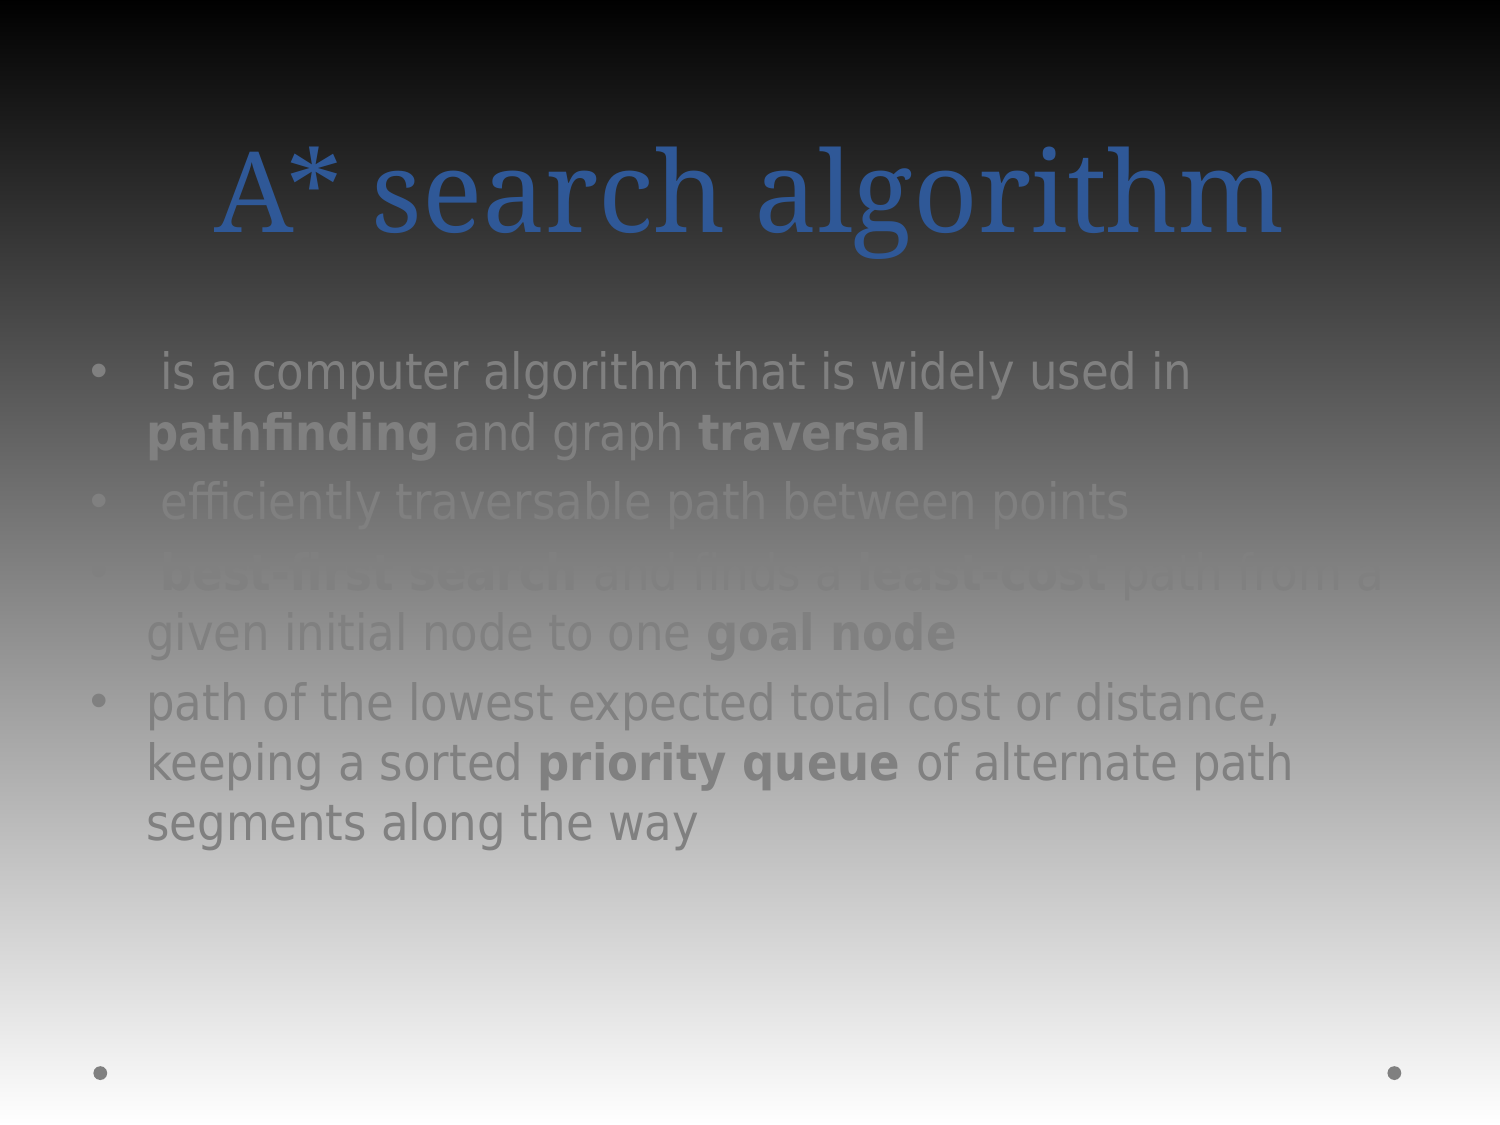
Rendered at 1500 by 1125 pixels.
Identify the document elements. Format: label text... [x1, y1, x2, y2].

list is a computer algorithm that is widely used in pathfinding and graph traversal efficiently traversable path between points best-first search and finds a least-cost path from a given initial node to one goal node path of the lowest expected total cost or distance, keeping a sorted priority queue of alternate path segments along the way [75, 262, 1425, 1005]
title A* search algorithm [75, 0, 1425, 262]
